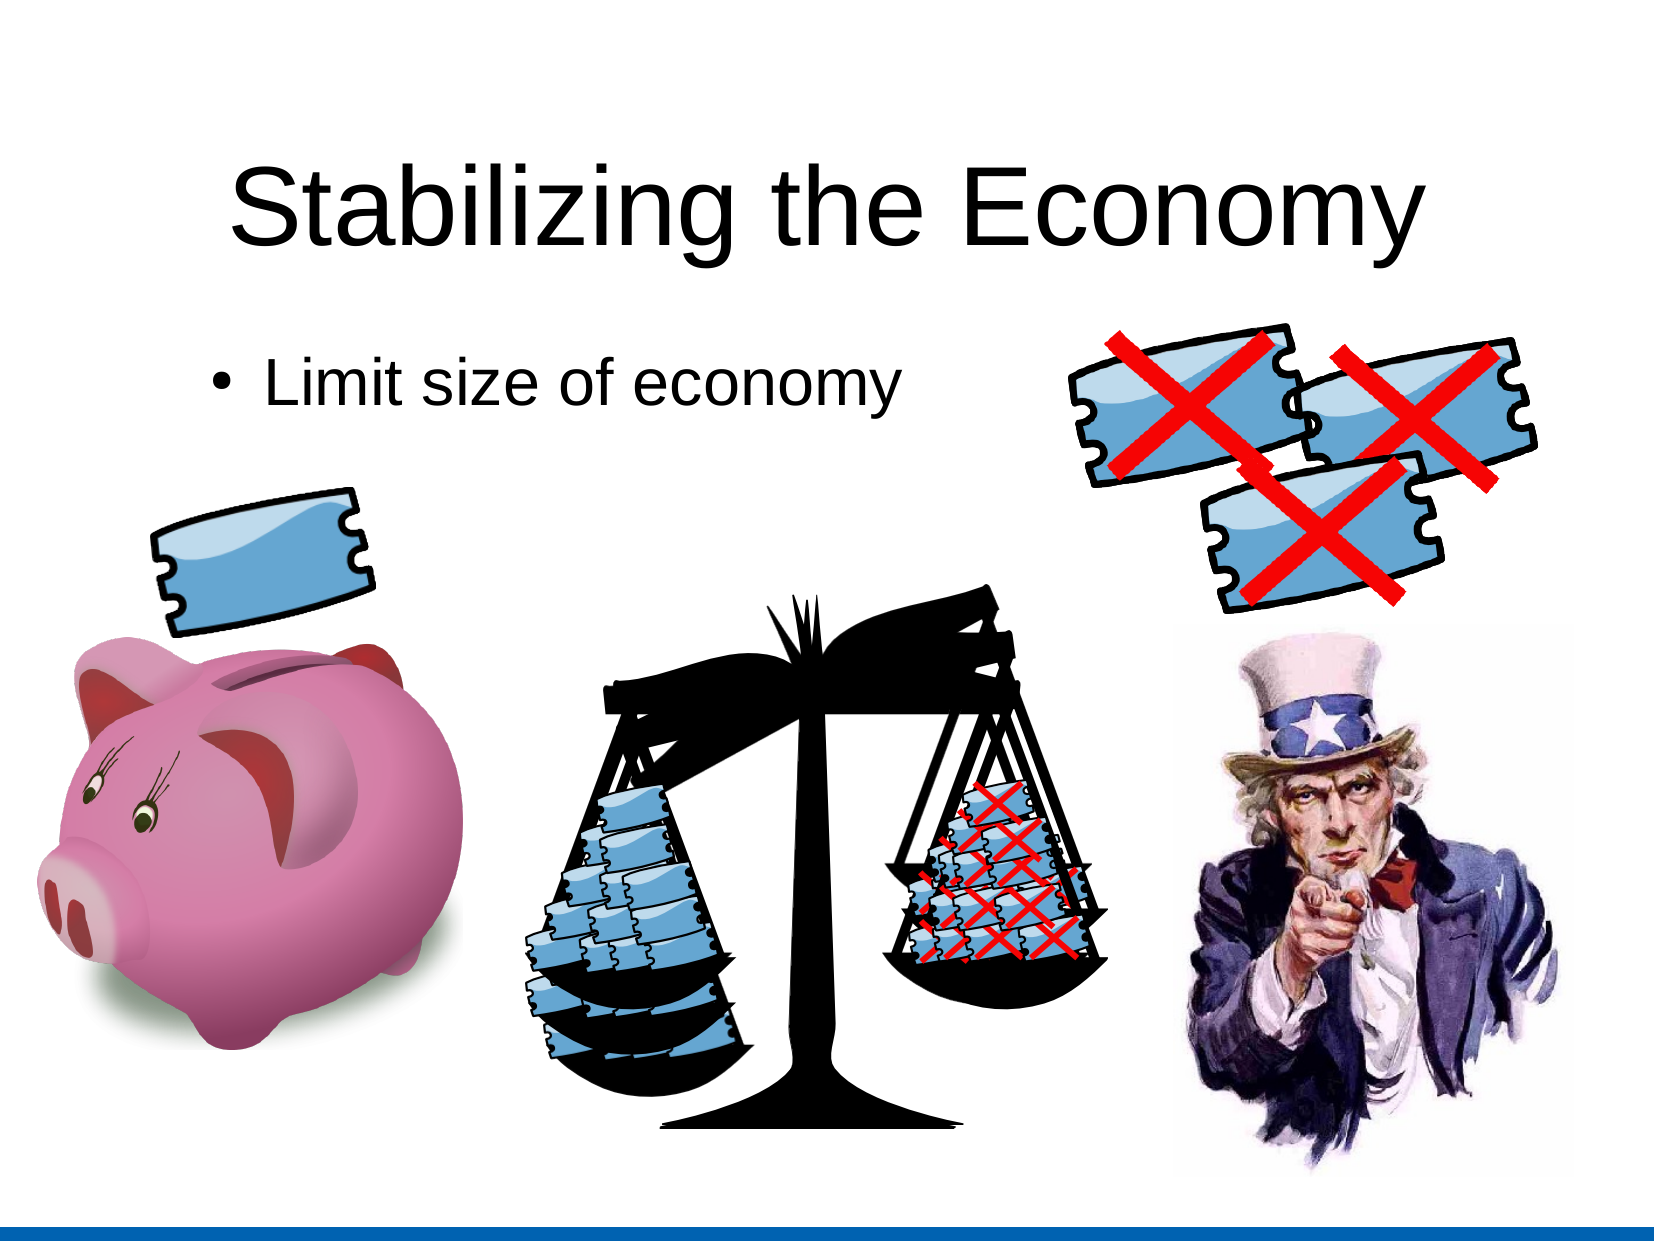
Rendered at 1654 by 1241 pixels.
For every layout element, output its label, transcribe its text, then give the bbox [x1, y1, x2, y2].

picture [1068, 323, 1538, 502]
picture [1173, 624, 1574, 1177]
list Limit size of economy [121, 344, 1533, 1149]
picture [37, 637, 121, 1051]
title Stabilizing the Economy [121, 102, 1533, 311]
